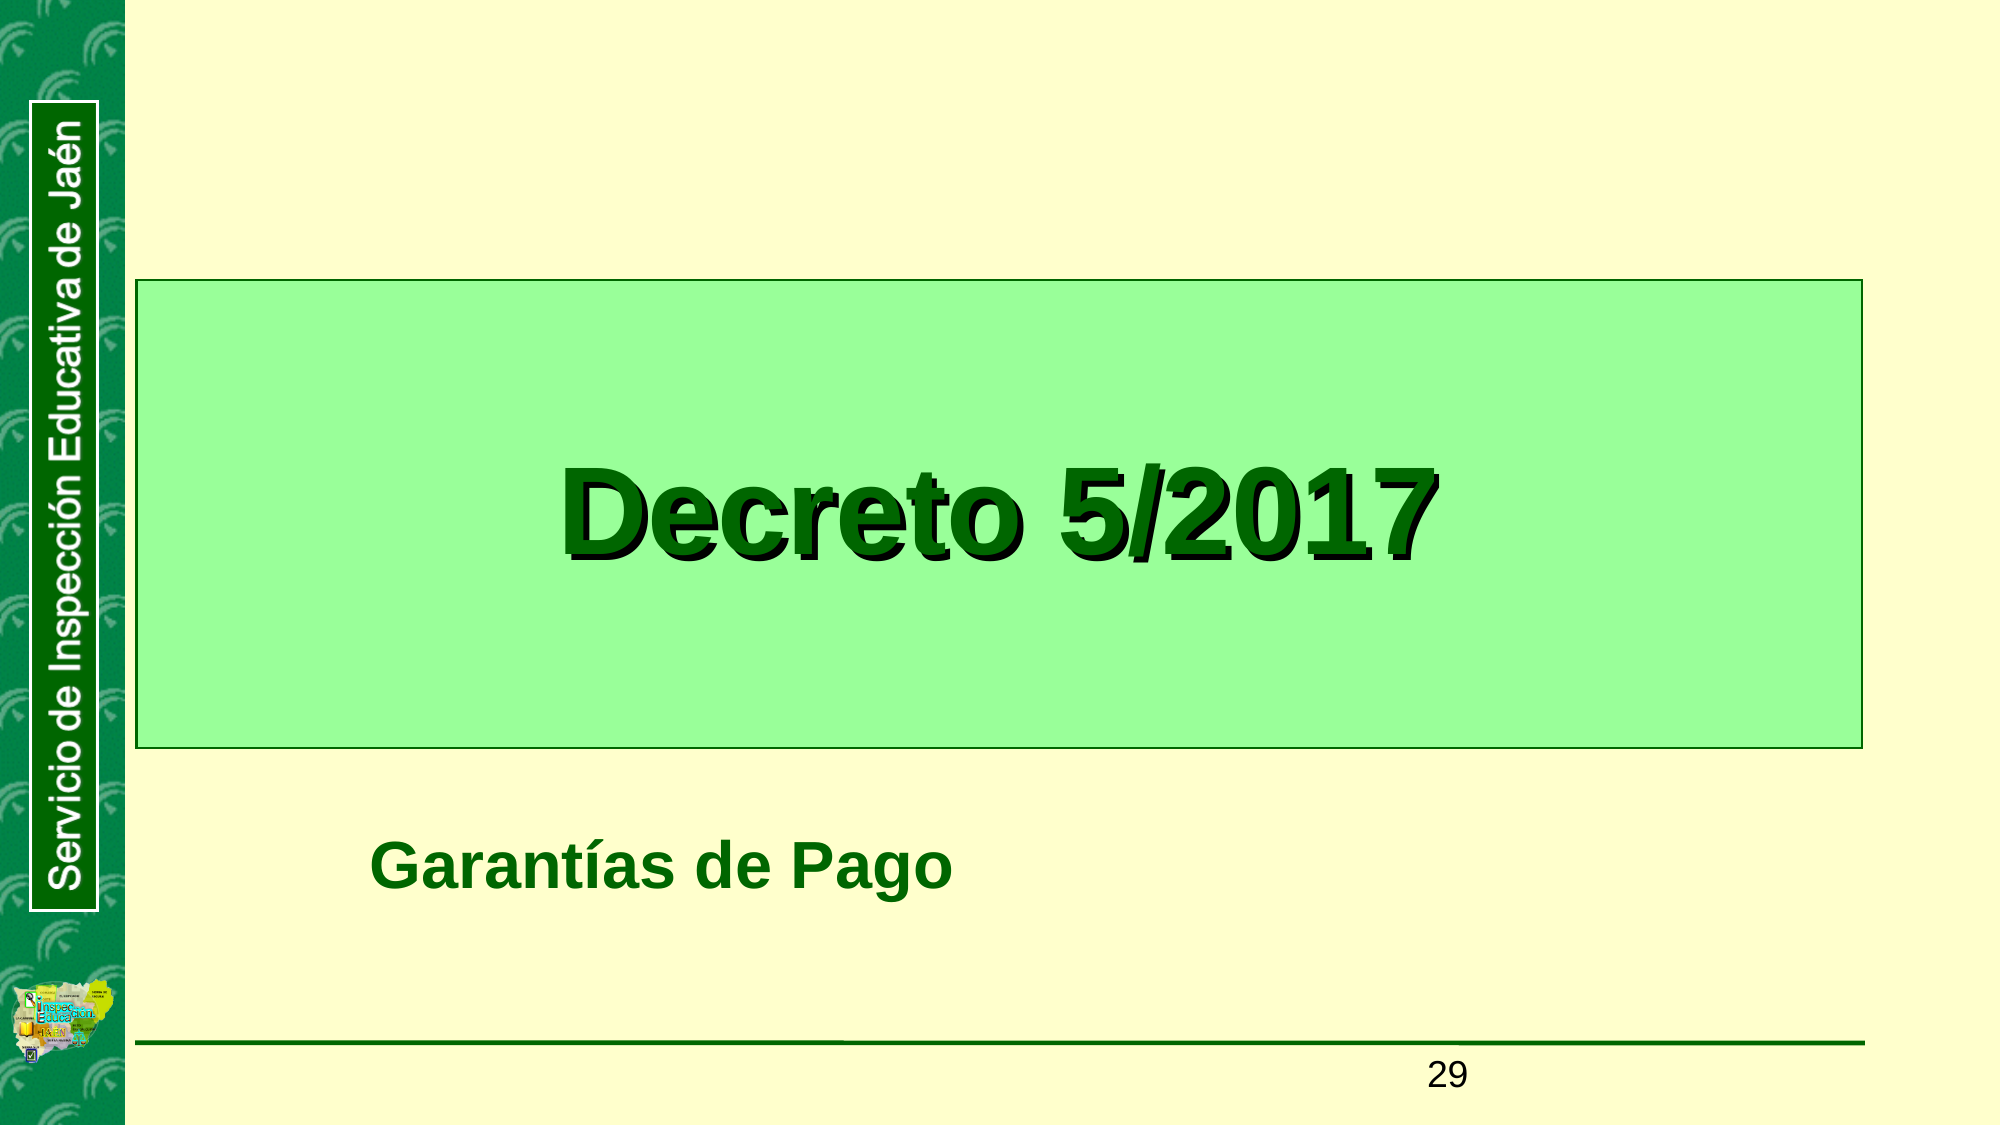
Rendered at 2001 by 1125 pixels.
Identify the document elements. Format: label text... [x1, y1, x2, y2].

picture [0, 0, 125, 1125]
text_box Garantías de Pago [354, 803, 1737, 922]
text_box <número> [1412, 1042, 1863, 1103]
text_box Decreto 5/2017 [136, 280, 1862, 749]
